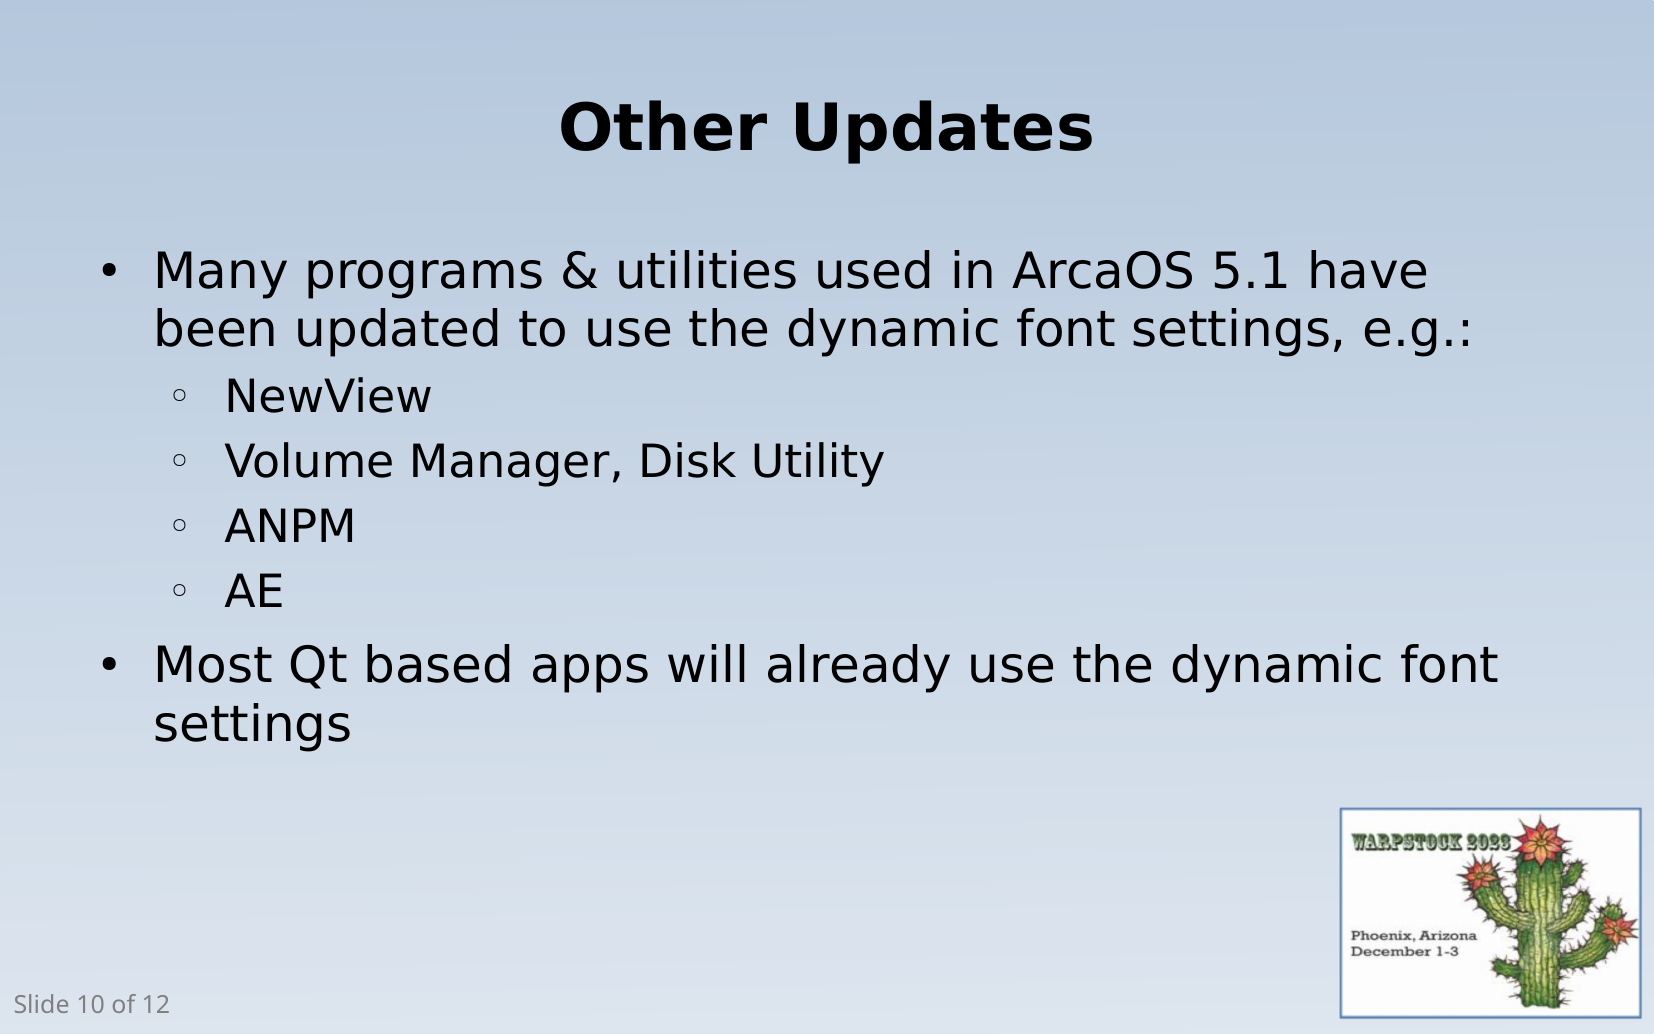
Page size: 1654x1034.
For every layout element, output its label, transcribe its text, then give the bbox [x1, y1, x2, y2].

picture [1343, 811, 1639, 1015]
list Many programs & utilities used in ArcaOS 5.1 have been updated to use the dynamic font settings, e.g.: NewView Volume Manager, Disk Utility ANPM AE Most Qt based apps will already use the dynamic font settings [82, 241, 1571, 842]
title Other Updates [82, 41, 1571, 214]
